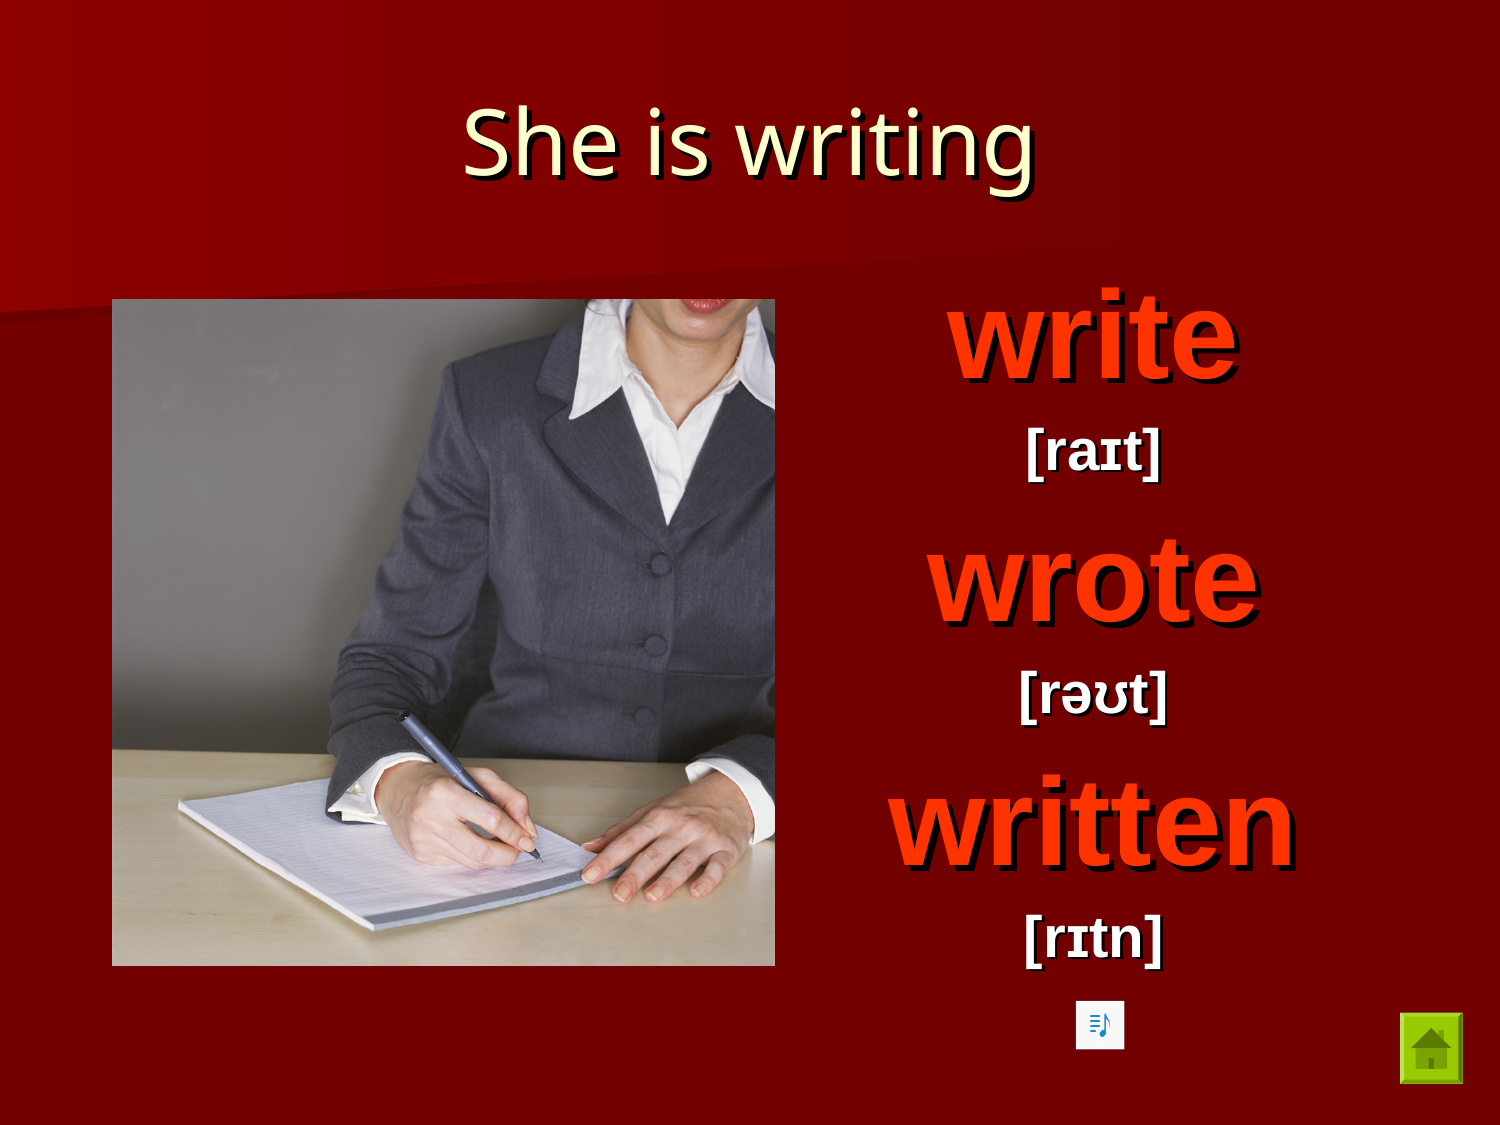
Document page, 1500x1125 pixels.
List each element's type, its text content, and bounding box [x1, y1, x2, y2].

picture [112, 299, 775, 966]
text_box [1401, 1012, 1463, 1084]
list write [raɪt] wrote [rəʊt] written [rɪtn] [762, 262, 1426, 1000]
title She is writing [75, 45, 1426, 233]
text_box [1074, 999, 1126, 1051]
